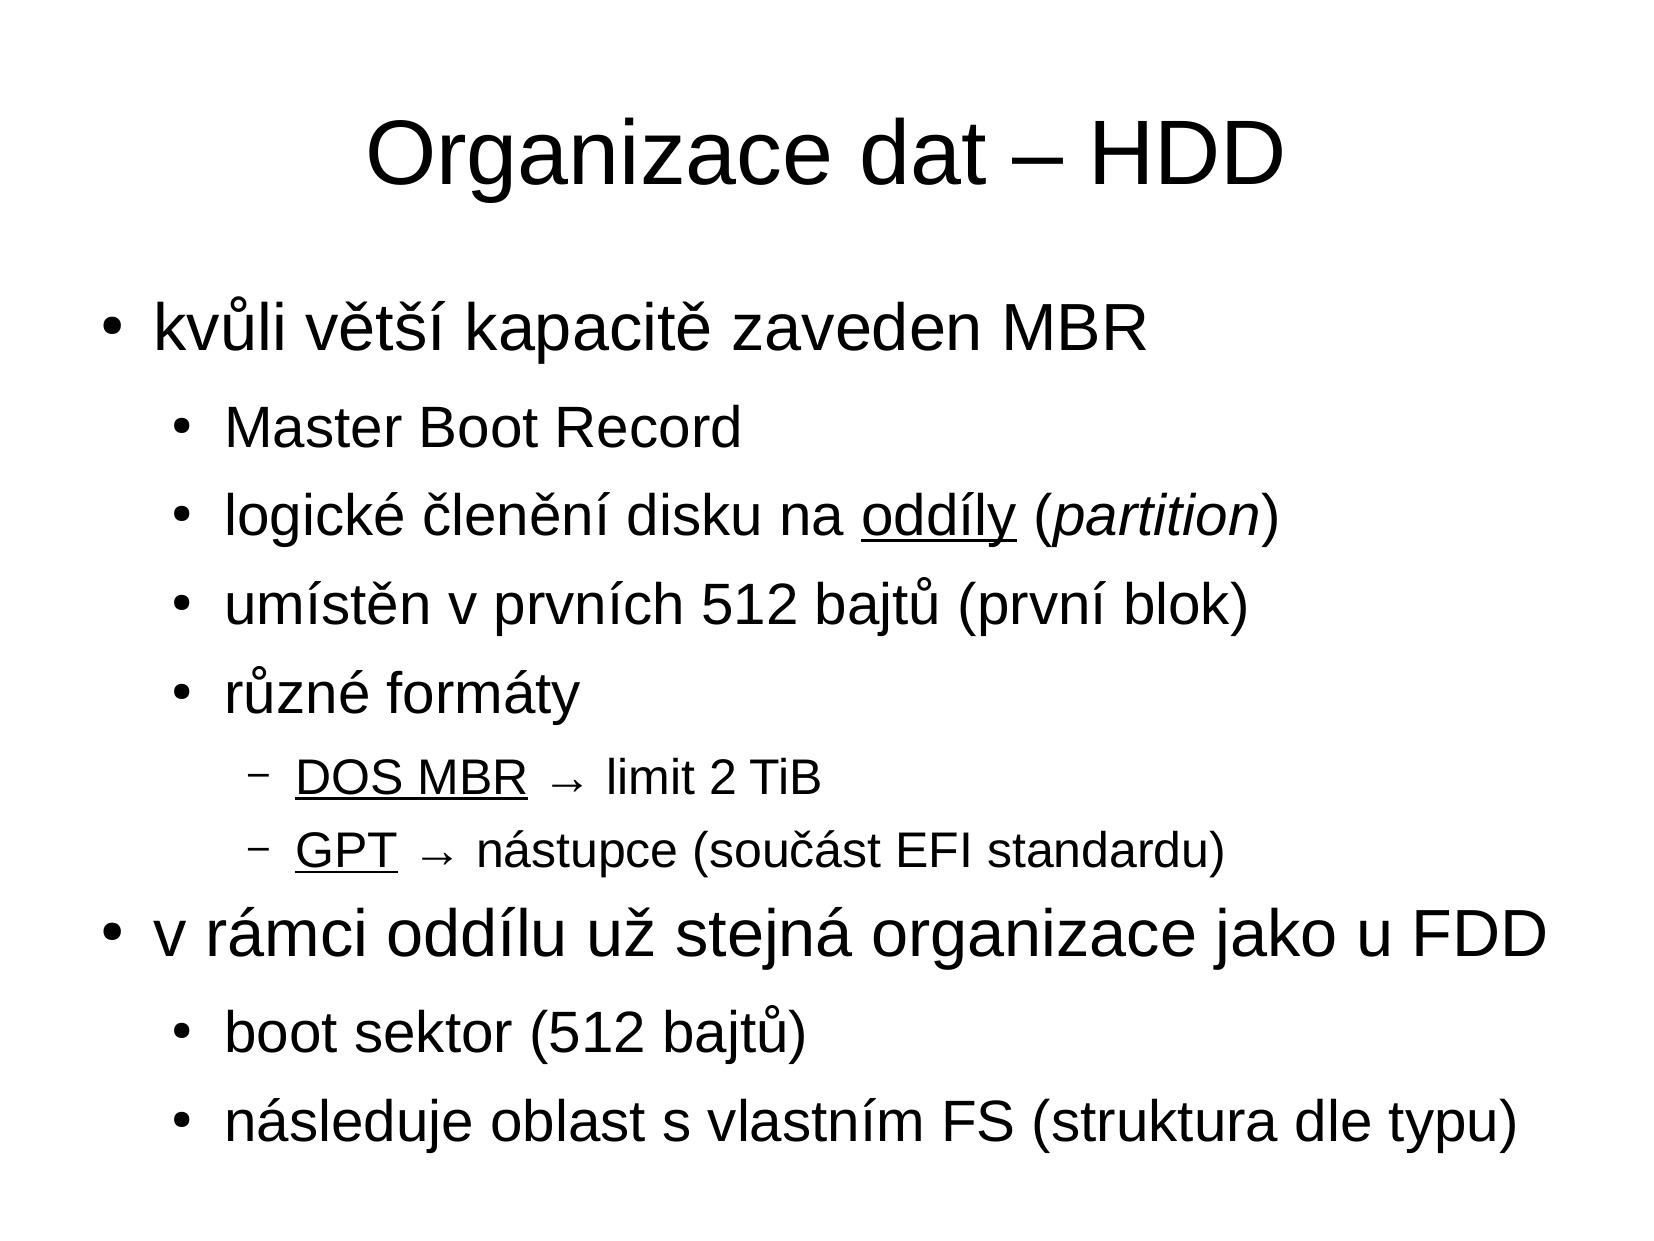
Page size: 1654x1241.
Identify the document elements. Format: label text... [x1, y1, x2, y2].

title Organizace dat – HDD [82, 56, 1571, 250]
list kvůli větší kapacitě zaveden MBR Master Boot Record logické členění disku na oddíly (partition) umístěn v prvních 512 bajtů (první blok) různé formáty DOS MBR → limit 2 TiB GPT → nástupce (součást EFI standardu) v rámci oddílu už stejná organizace jako u FDD boot sektor (512 bajtů) následuje oblast s vlastním FS (struktura dle typu) [82, 290, 1571, 1154]
